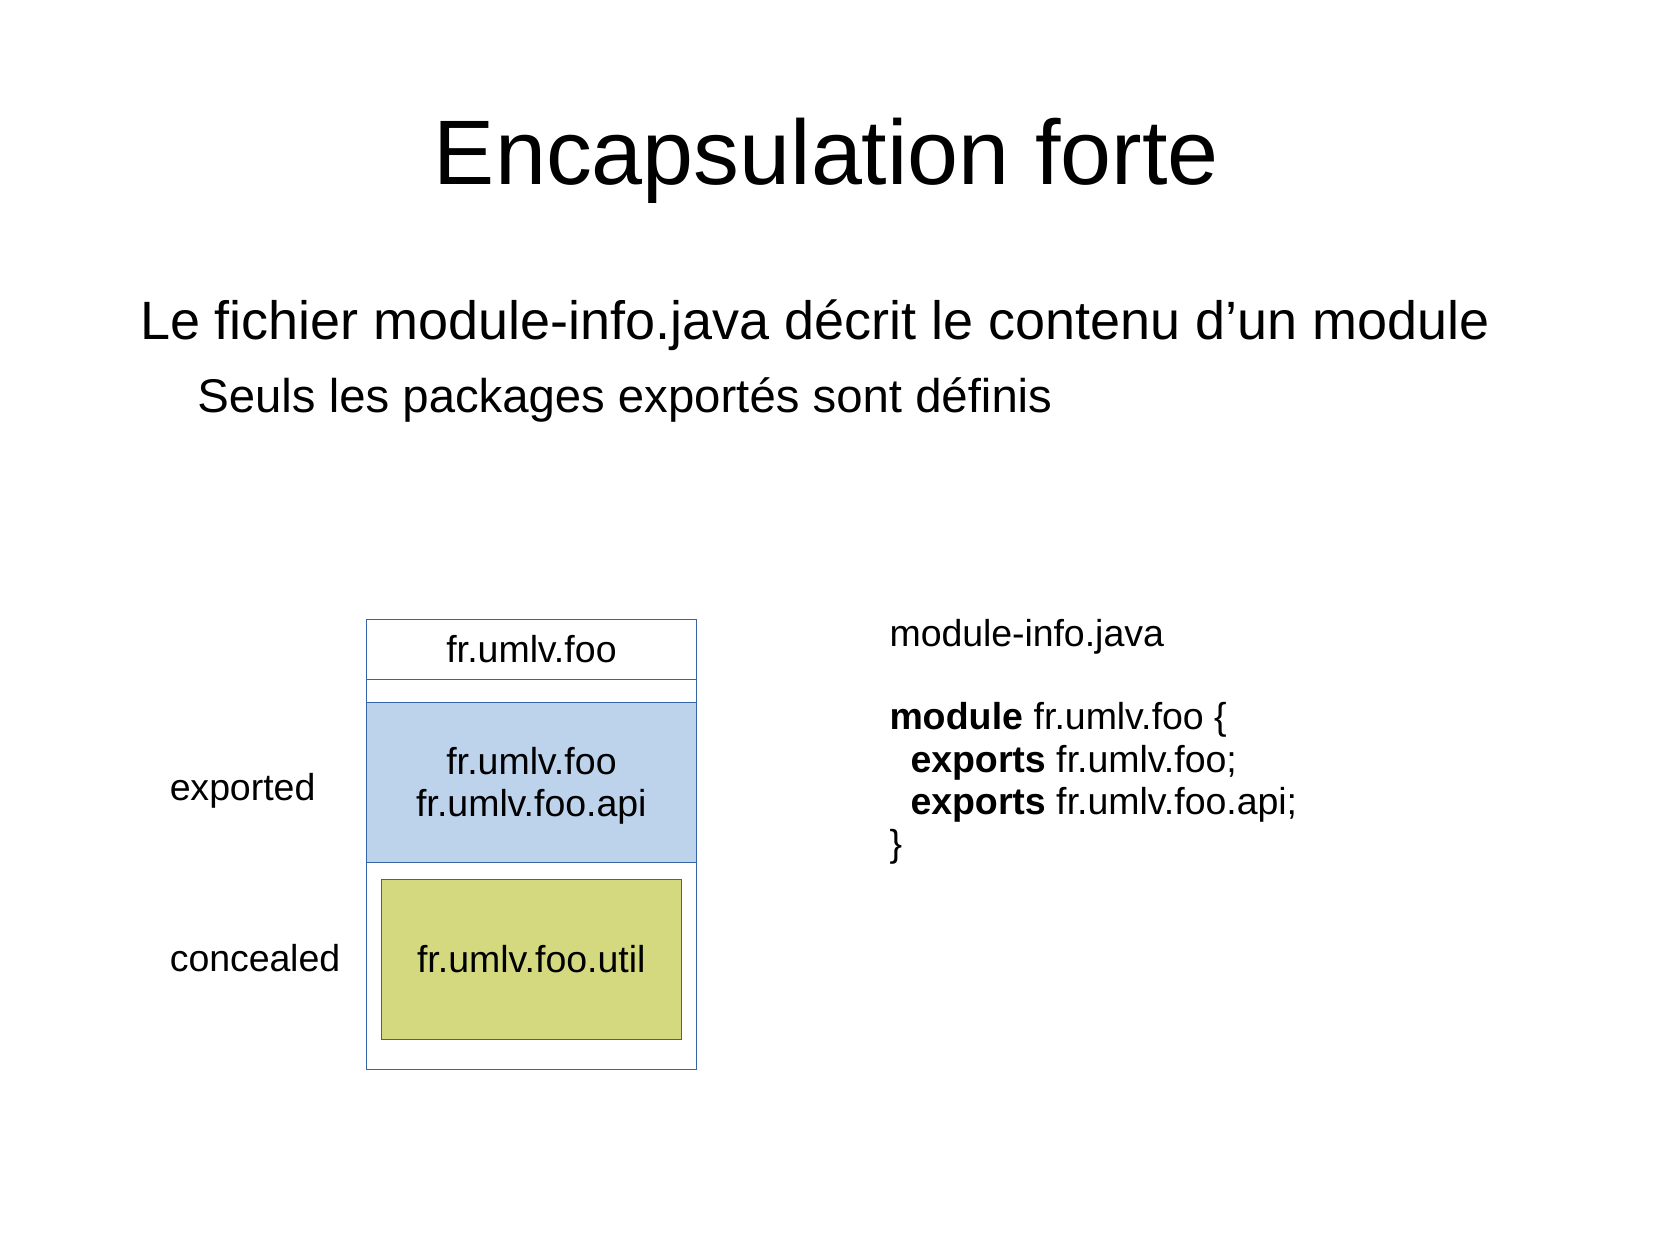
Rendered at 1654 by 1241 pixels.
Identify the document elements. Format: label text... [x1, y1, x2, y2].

title Encapsulation forte [82, 49, 1571, 257]
text_box fr.umlv.foo.util [381, 879, 682, 1040]
list Le fichier module-info.java décrit le contenu d’un module Seuls les packages exportés sont définis [82, 290, 1571, 451]
text_box module-info.java module fr.umlv.foo { exports fr.umlv.foo; exports fr.umlv.foo.api; } [874, 604, 1379, 872]
text_box concealed [154, 930, 355, 988]
text_box exported [154, 759, 331, 816]
text_box fr.umlv.foo fr.umlv.foo.api [366, 702, 697, 863]
text_box fr.umlv.foo [366, 619, 697, 680]
